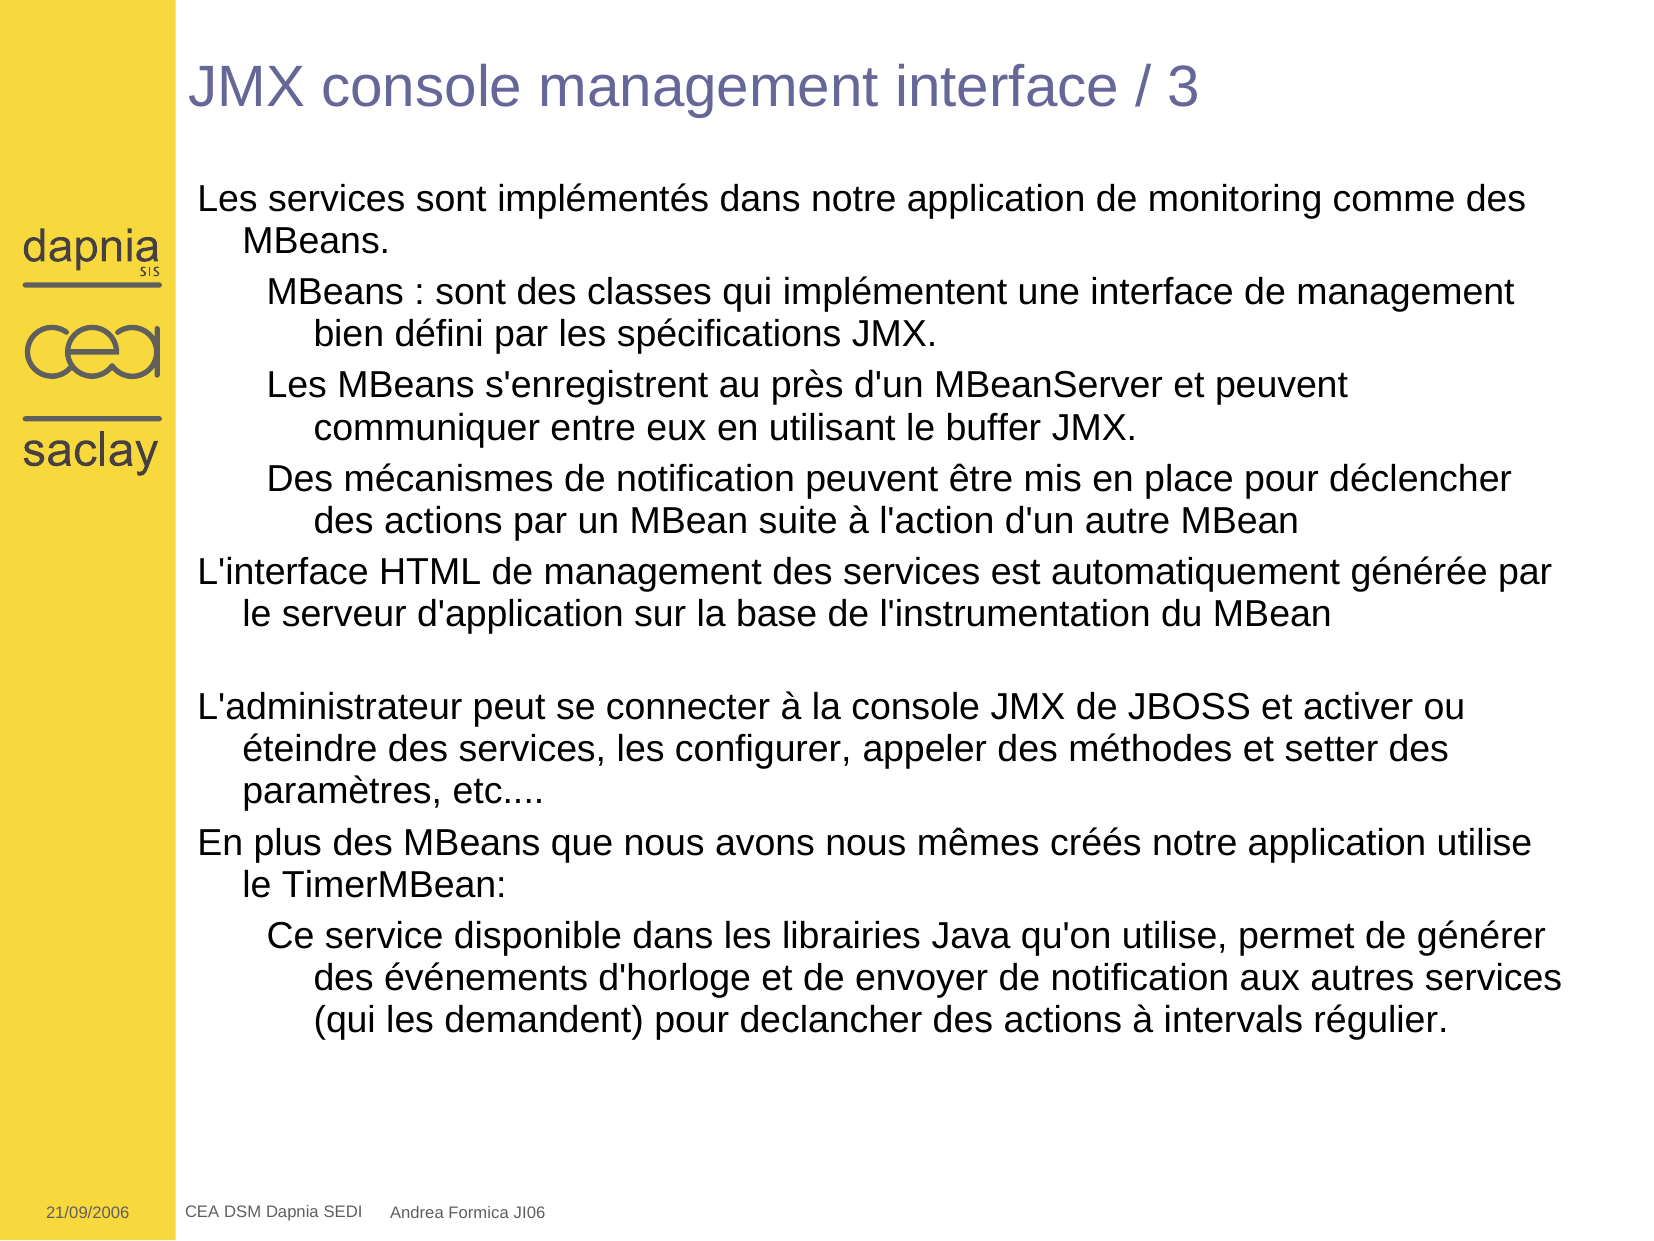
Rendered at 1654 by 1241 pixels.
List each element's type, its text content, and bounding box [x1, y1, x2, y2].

title JMX console management interface / 3 [188, 10, 1654, 162]
list Les services sont implémentés dans notre application de monitoring comme des MBeans. MBeans : sont des classes qui implémentent une interface de management bien défini par les spécifications JMX. Les MBeans s'enregistrent au près d'un MBeanServer et peuvent communiquer entre eux en utilisant le buffer JMX. Des mécanismes de notification peuvent être mis en place pour déclencher des actions par un MBean suite à l'action d'un autre MBean L'interface HTML de management des services est automatiquement générée par le serveur d'application sur la base de l'instrumentation du MBean L'administrateur peut se connecter à la console JMX de JBOSS et activer ou éteindre des services, les configurer, appeler des méthodes et setter des paramètres, etc.... En plus des MBeans que nous avons nous mêmes créés notre application utilise le TimerMBean: Ce service disponible dans les librairies Java qu'on utilise, permet de générer des événements d'horloge et de envoyer de notification aux autres services (qui les demandent) pour declancher des actions à intervals régulier. [188, 177, 1571, 1158]
